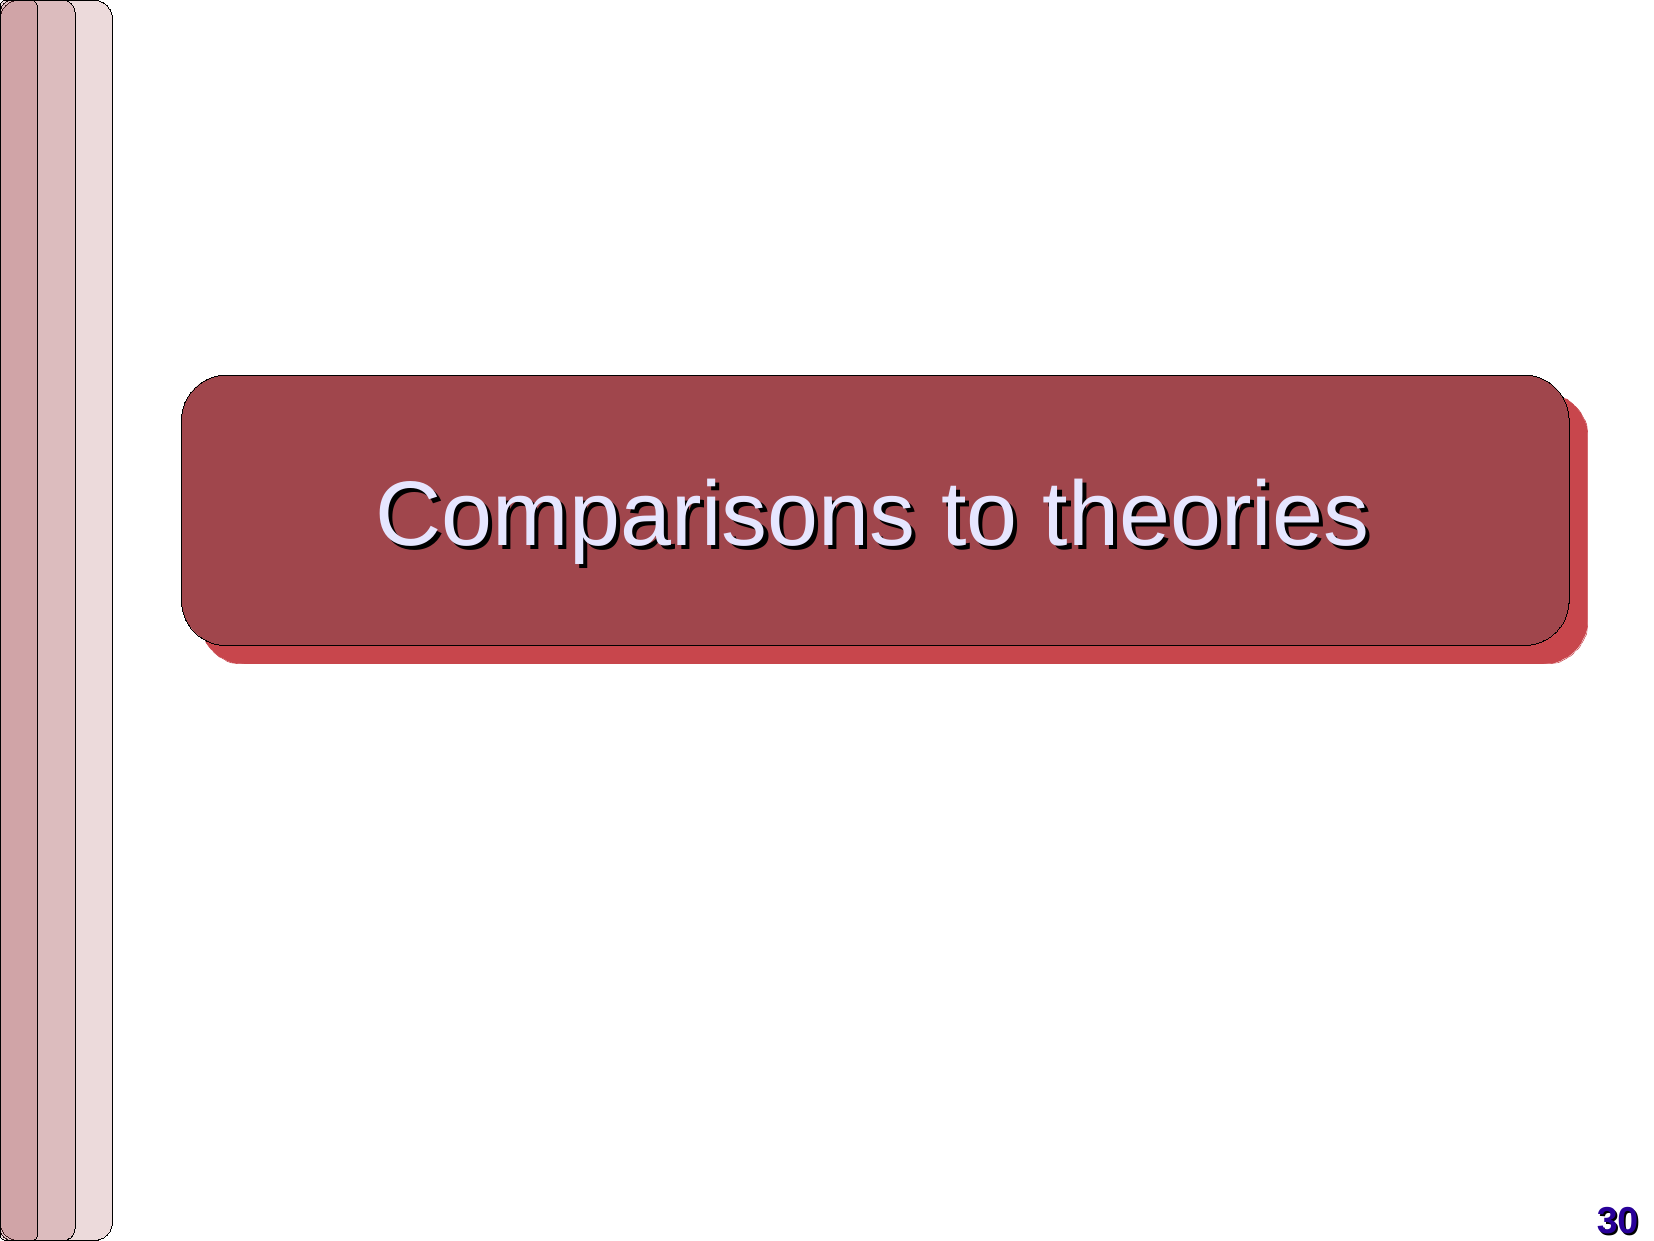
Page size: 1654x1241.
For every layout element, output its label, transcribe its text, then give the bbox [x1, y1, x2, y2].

title Comparisons to theories [181, 373, 1565, 654]
text_box [1565, 401, 1570, 620]
